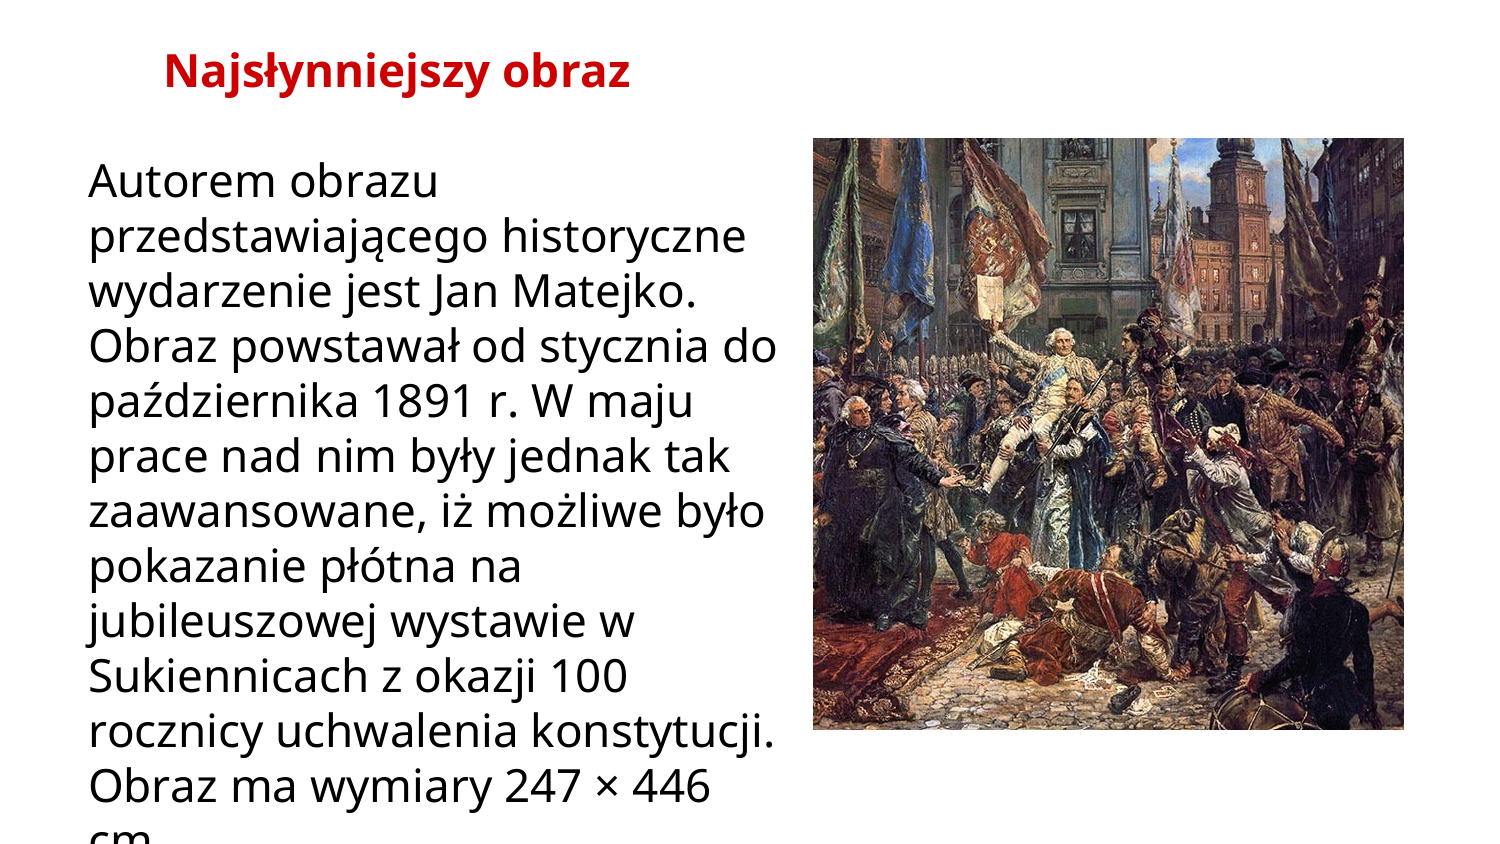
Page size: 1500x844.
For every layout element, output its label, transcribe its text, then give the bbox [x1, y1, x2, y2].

picture [813, 138, 1404, 730]
title Najsłynniejszy obraz Autorem obrazu przedstawiającego historyczne wydarzenie jest Jan Matejko. Obraz powstawał od stycznia do października 1891 r. W maju prace nad nim były jednak tak zaawansowane, iż możliwe było pokazanie płótna na jubileuszowej wystawie w Sukiennicach z okazji 100 rocznicy uchwalenia konstytucji. Obraz ma wymiary 247 × 446 cm. [73, 26, 799, 807]
